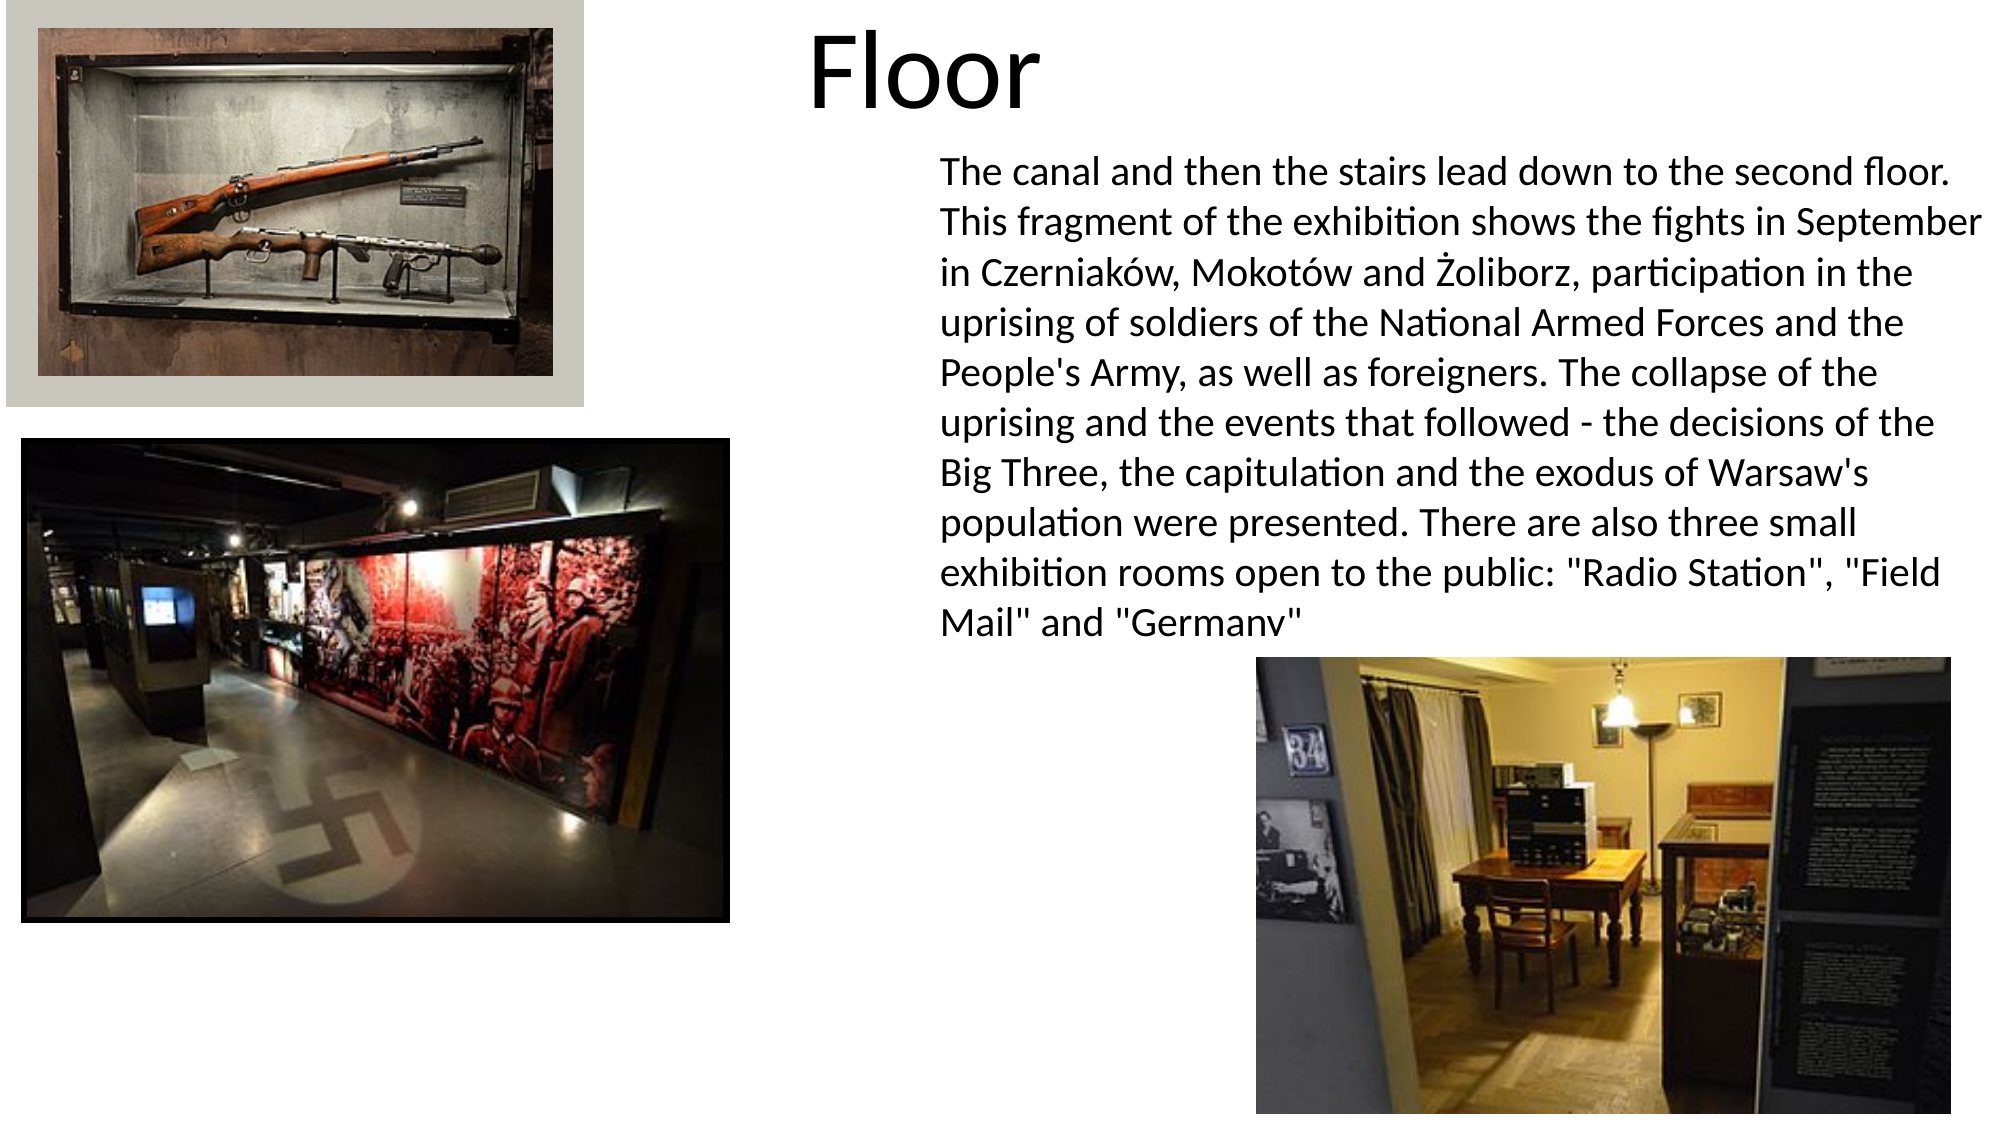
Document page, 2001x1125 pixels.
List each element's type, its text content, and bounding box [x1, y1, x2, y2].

picture [37, 27, 554, 376]
text_box Floor [792, 0, 1058, 139]
picture [1255, 656, 1951, 1114]
picture [26, 444, 724, 918]
text_box The canal and then the stairs lead down to the second floor. This fragment of the exhibition shows the fights in September in Czerniaków, Mokotów and Żoliborz, participation in the uprising of soldiers of the National Armed Forces and the People's Army, as well as foreigners. The collapse of the uprising and the events that followed - the decisions of the Big Three, the capitulation and the exodus of Warsaw's population were presented. There are also three small exhibition rooms open to the public: "Radio Station", "Field Mail" and "Germany" [925, 136, 2000, 652]
